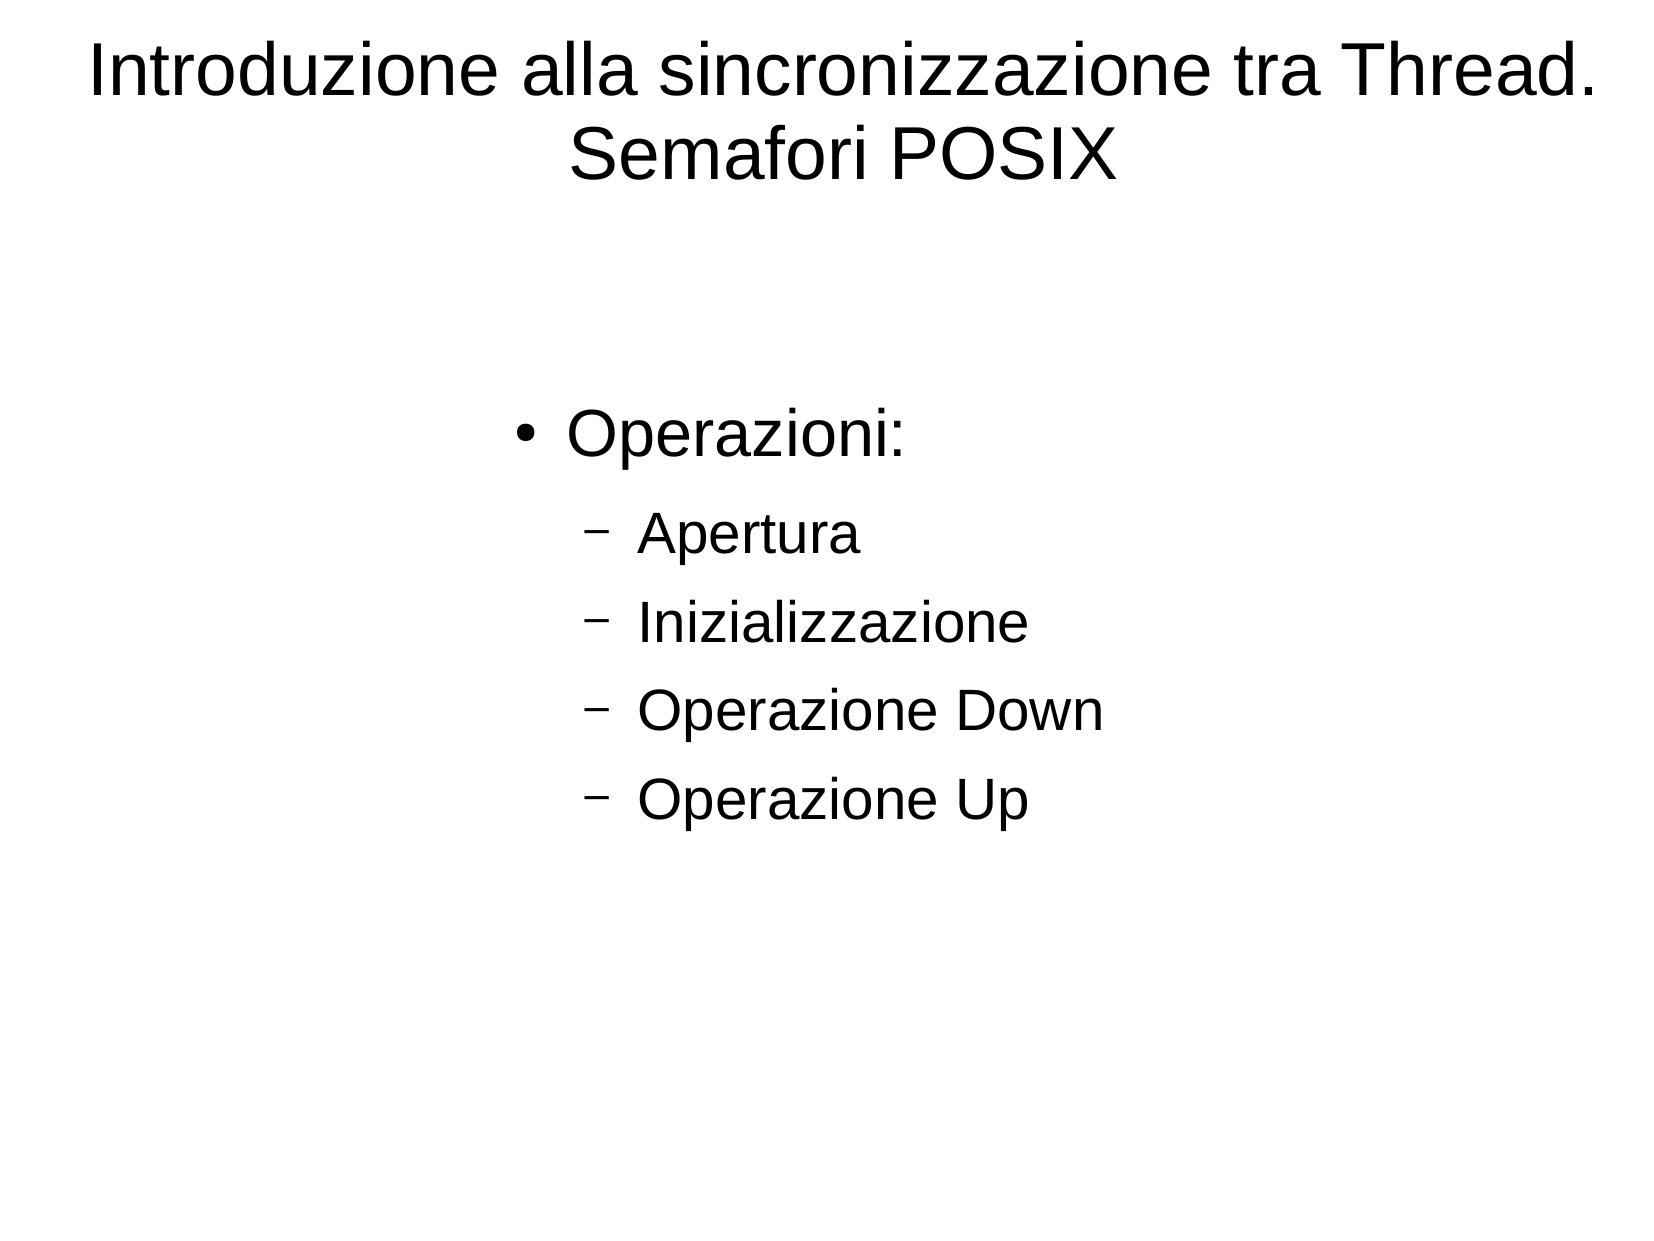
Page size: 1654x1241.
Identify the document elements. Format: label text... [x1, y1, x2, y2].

list Operazioni: Apertura Inizializzazione Operazione Down Operazione Up [496, 396, 1239, 857]
title Introduzione alla sincronizzazione tra Thread. Semafori POSIX [82, 8, 1606, 216]
